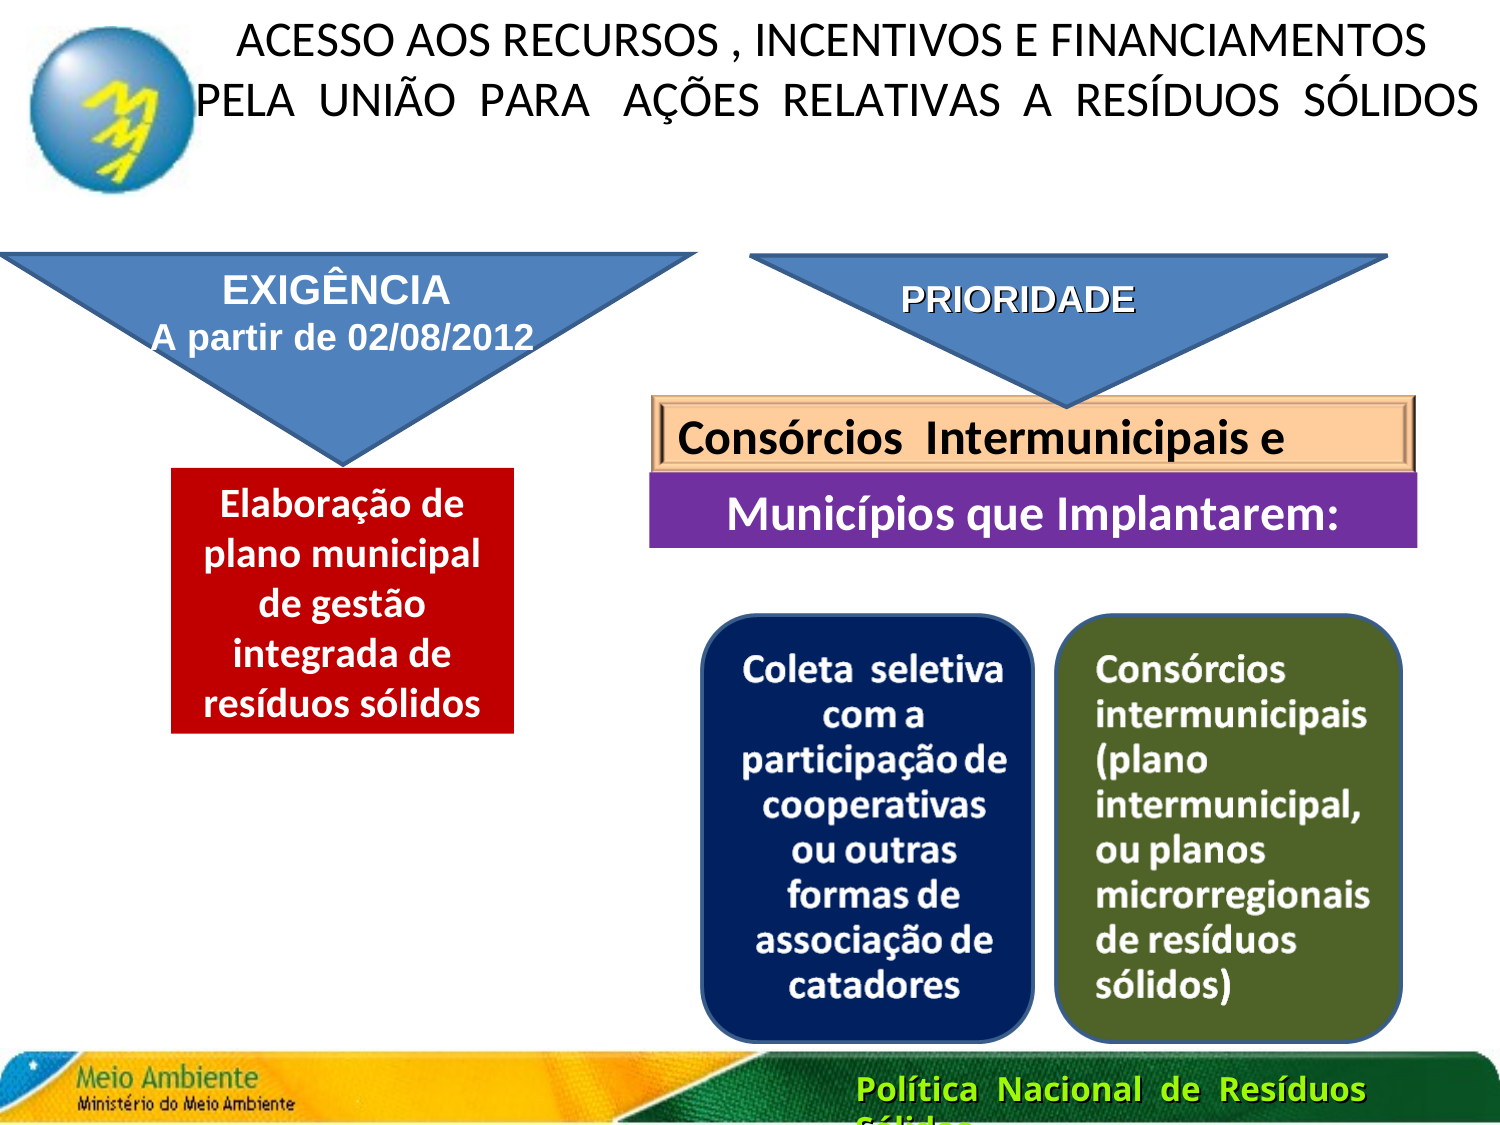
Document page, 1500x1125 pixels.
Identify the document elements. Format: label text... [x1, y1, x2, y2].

picture [699, 612, 1049, 1045]
picture [1053, 612, 1404, 1045]
text_box [901, 328, 1234, 408]
text_box [182, 366, 507, 465]
picture [649, 393, 1043, 472]
text_box [749, 255, 1388, 321]
text_box [0, 254, 691, 311]
text_box Municípios que Implantarem: [649, 472, 1418, 548]
picture [1090, 393, 1418, 472]
picture [0, 1048, 1500, 1125]
text_box PRIORIDADE [885, 267, 1359, 328]
text_box Elaboração de plano municipal de gestão integrada de resíduos sólidos [171, 467, 514, 734]
picture [26, 26, 202, 197]
text_box EXIGÊNCIA A partir de 02/08/2012 [88, 255, 597, 366]
text_box Consórcios Intermunicipais e [652, 397, 1416, 472]
text_box ACESSO AOS RECURSOS , INCENTIVOS E FINANCIAMENTOS PELA UNIÃO PARA AÇÕES RELATIVAS A RESÍDUOS SÓLIDOS [175, 0, 1500, 134]
picture [29, 1060, 39, 1071]
